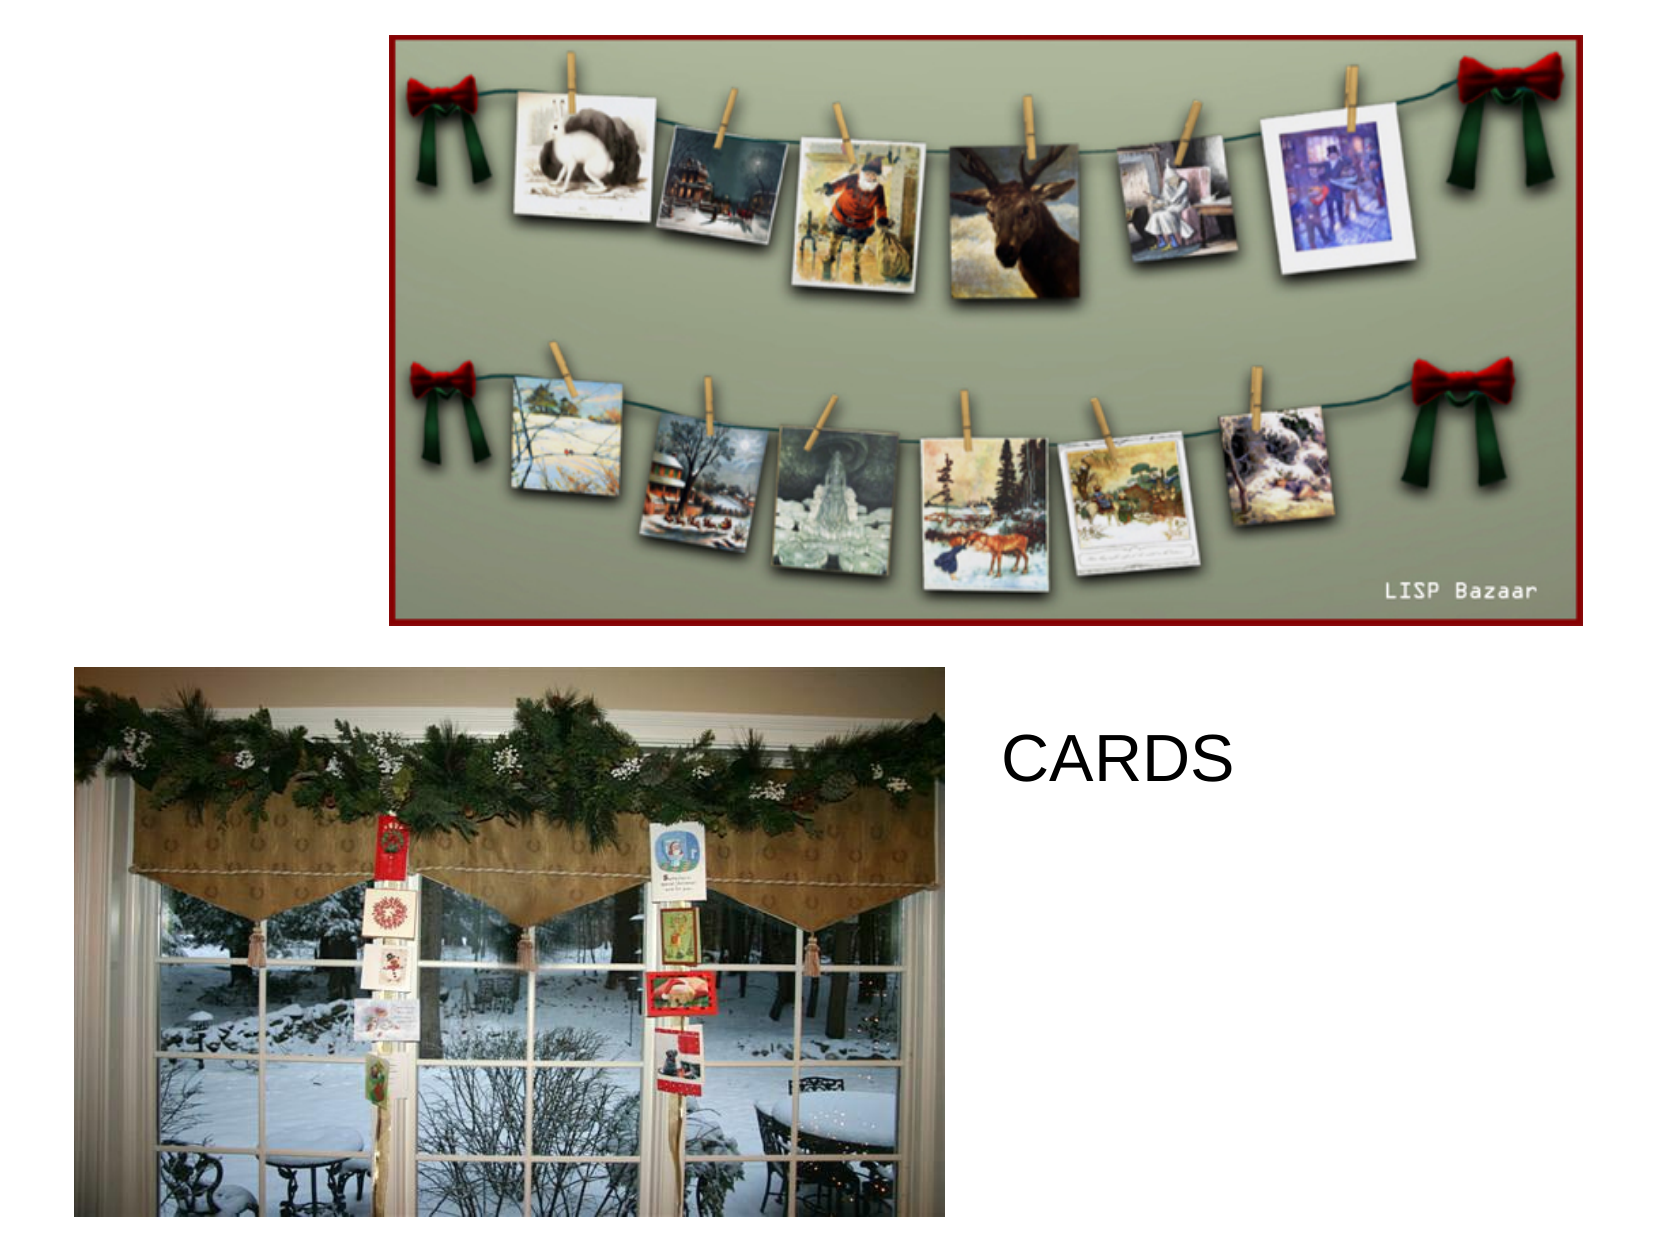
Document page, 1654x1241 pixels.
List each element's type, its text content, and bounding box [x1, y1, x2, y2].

picture [74, 667, 945, 1217]
picture [389, 35, 1583, 626]
text_box CARDS [986, 713, 1453, 804]
